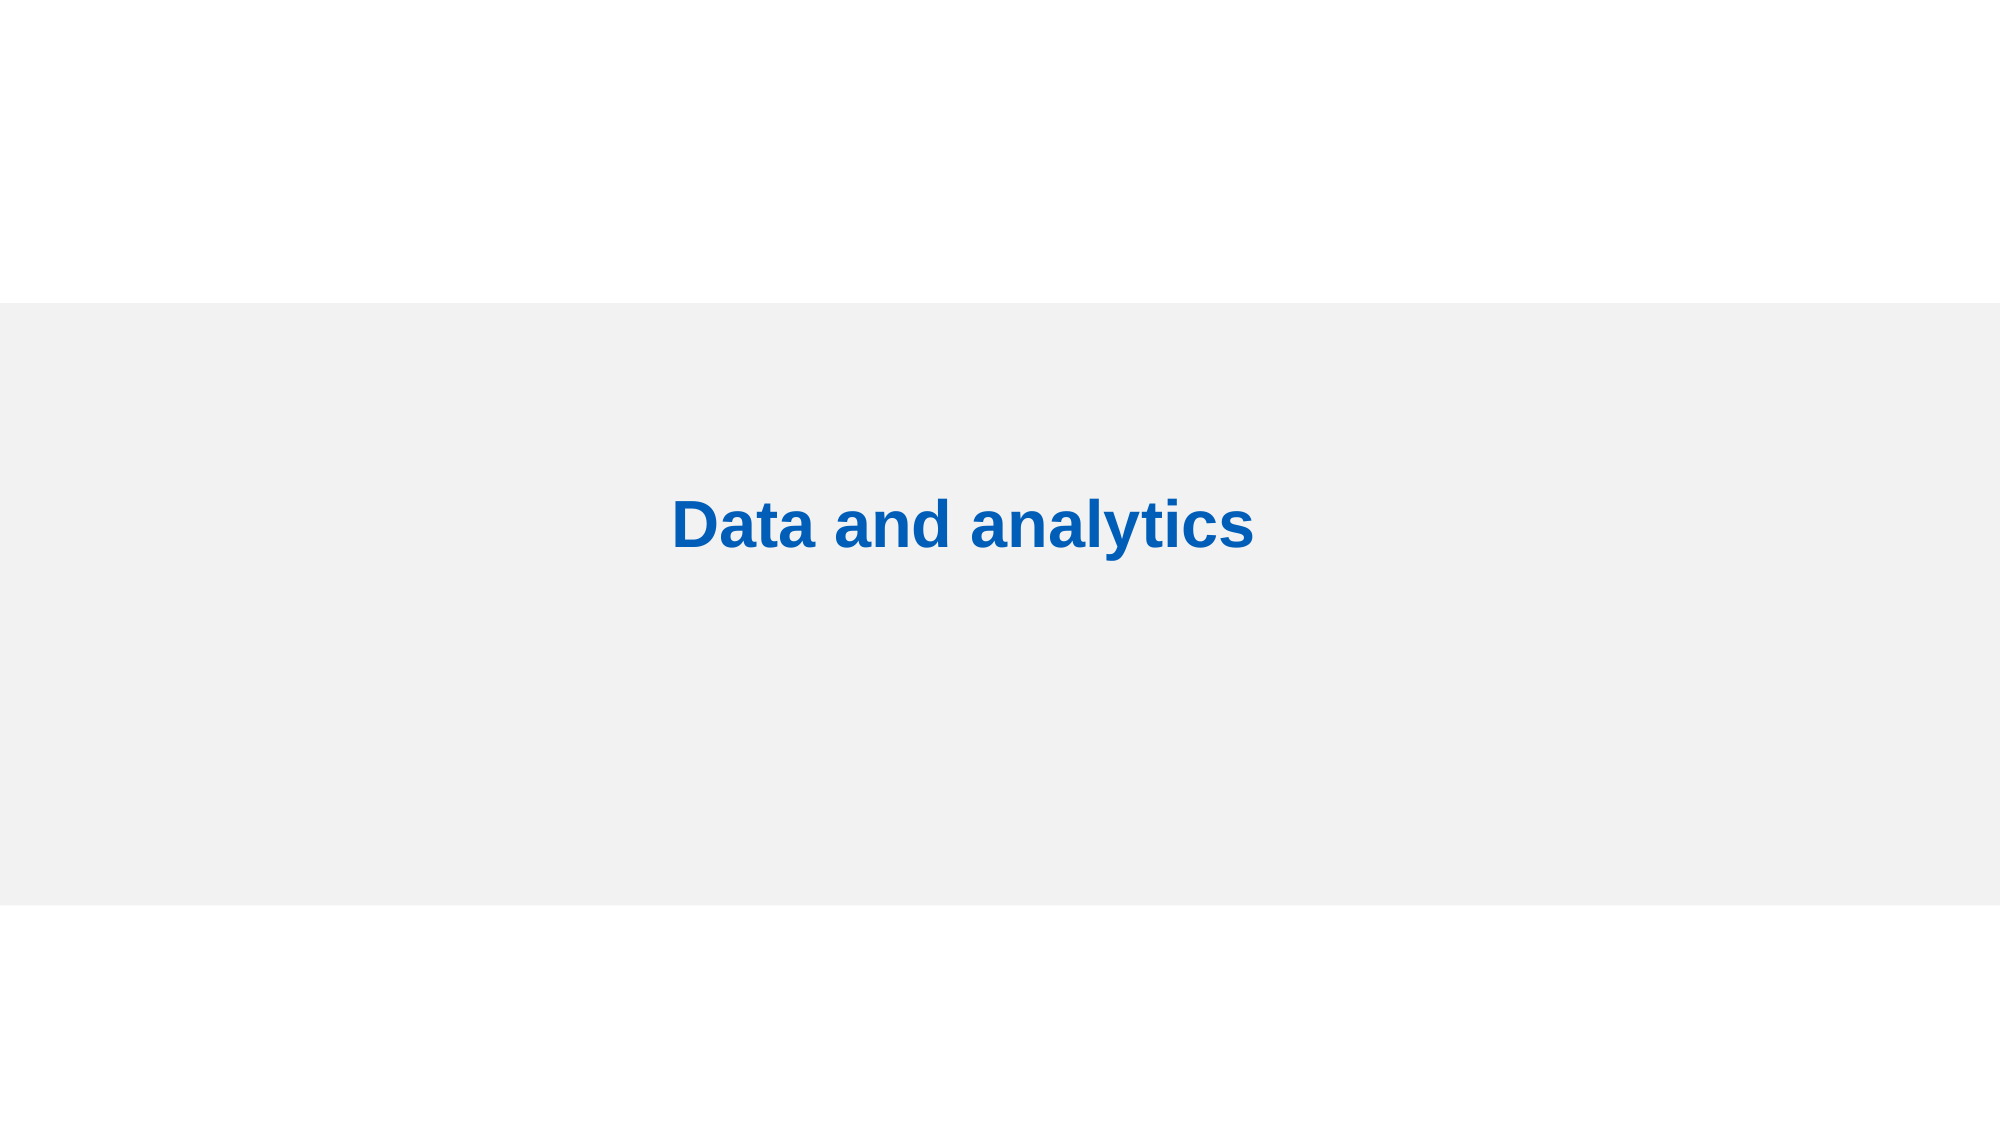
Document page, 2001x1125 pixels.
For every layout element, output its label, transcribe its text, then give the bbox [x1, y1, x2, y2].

text_box [0, 303, 2000, 906]
text_box Data and analytics [39, 472, 1888, 569]
